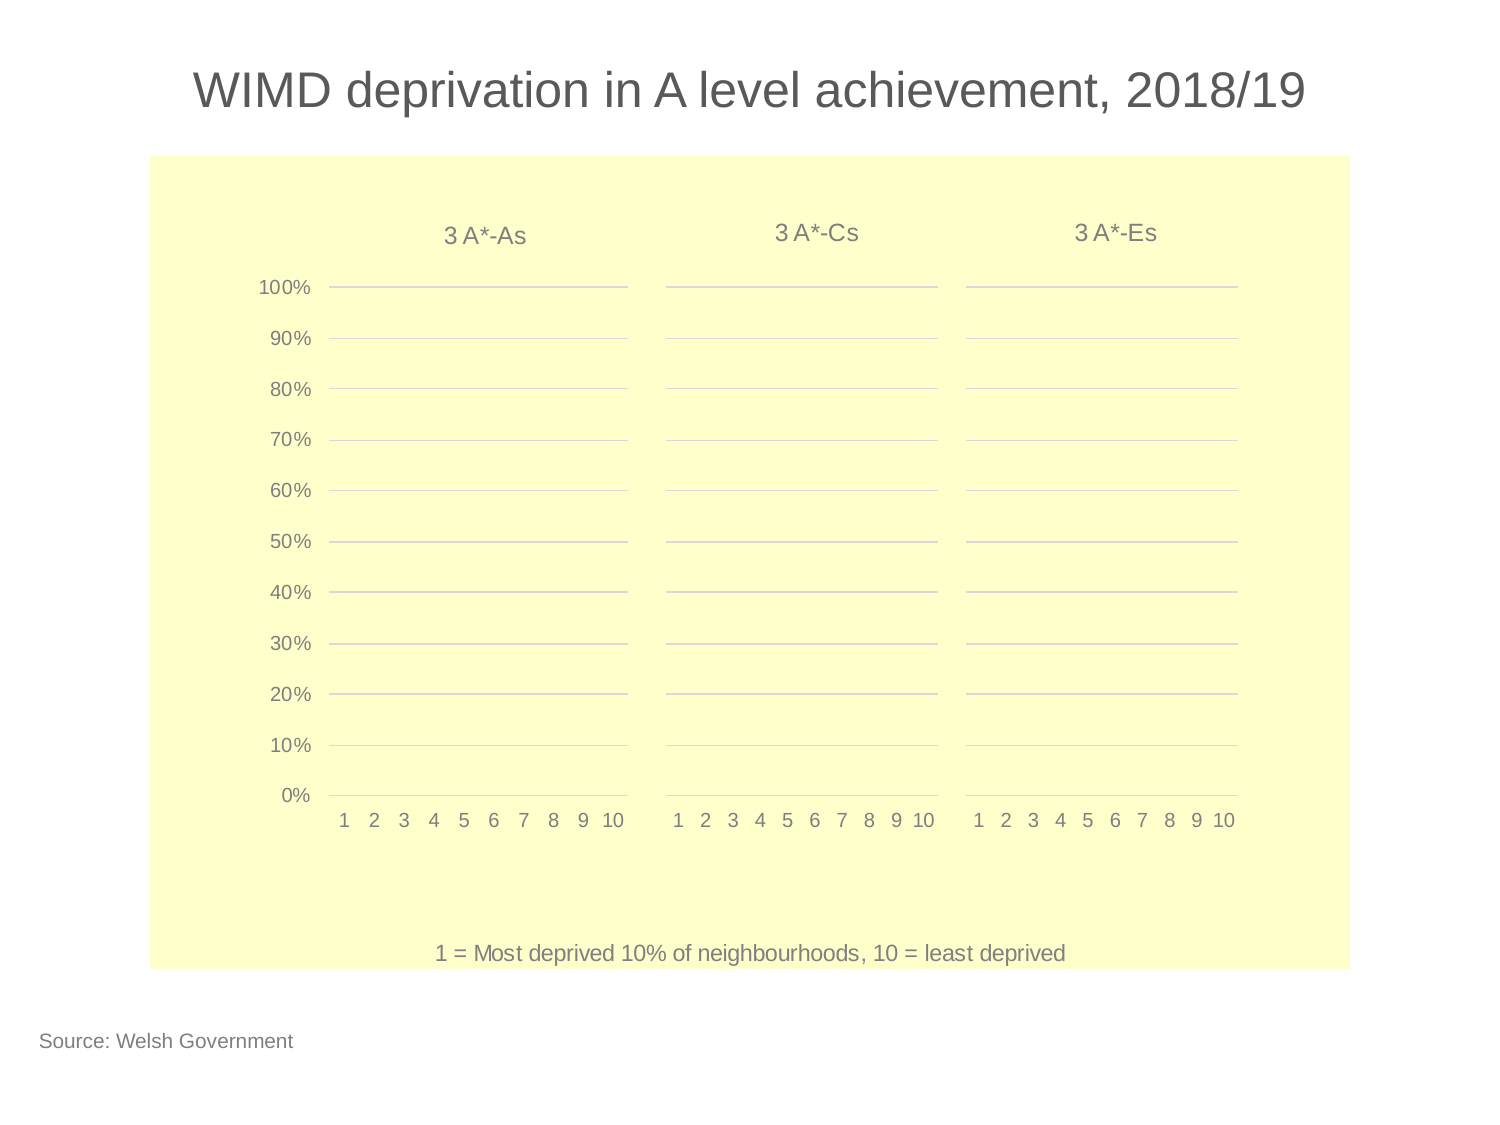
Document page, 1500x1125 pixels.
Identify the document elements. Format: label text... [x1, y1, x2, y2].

title WIMD deprivation in A level achievement, 2018/19 [0, 1, 1500, 173]
picture [148, 154, 1352, 971]
text_box Source: Welsh Government [23, 1020, 1478, 1061]
